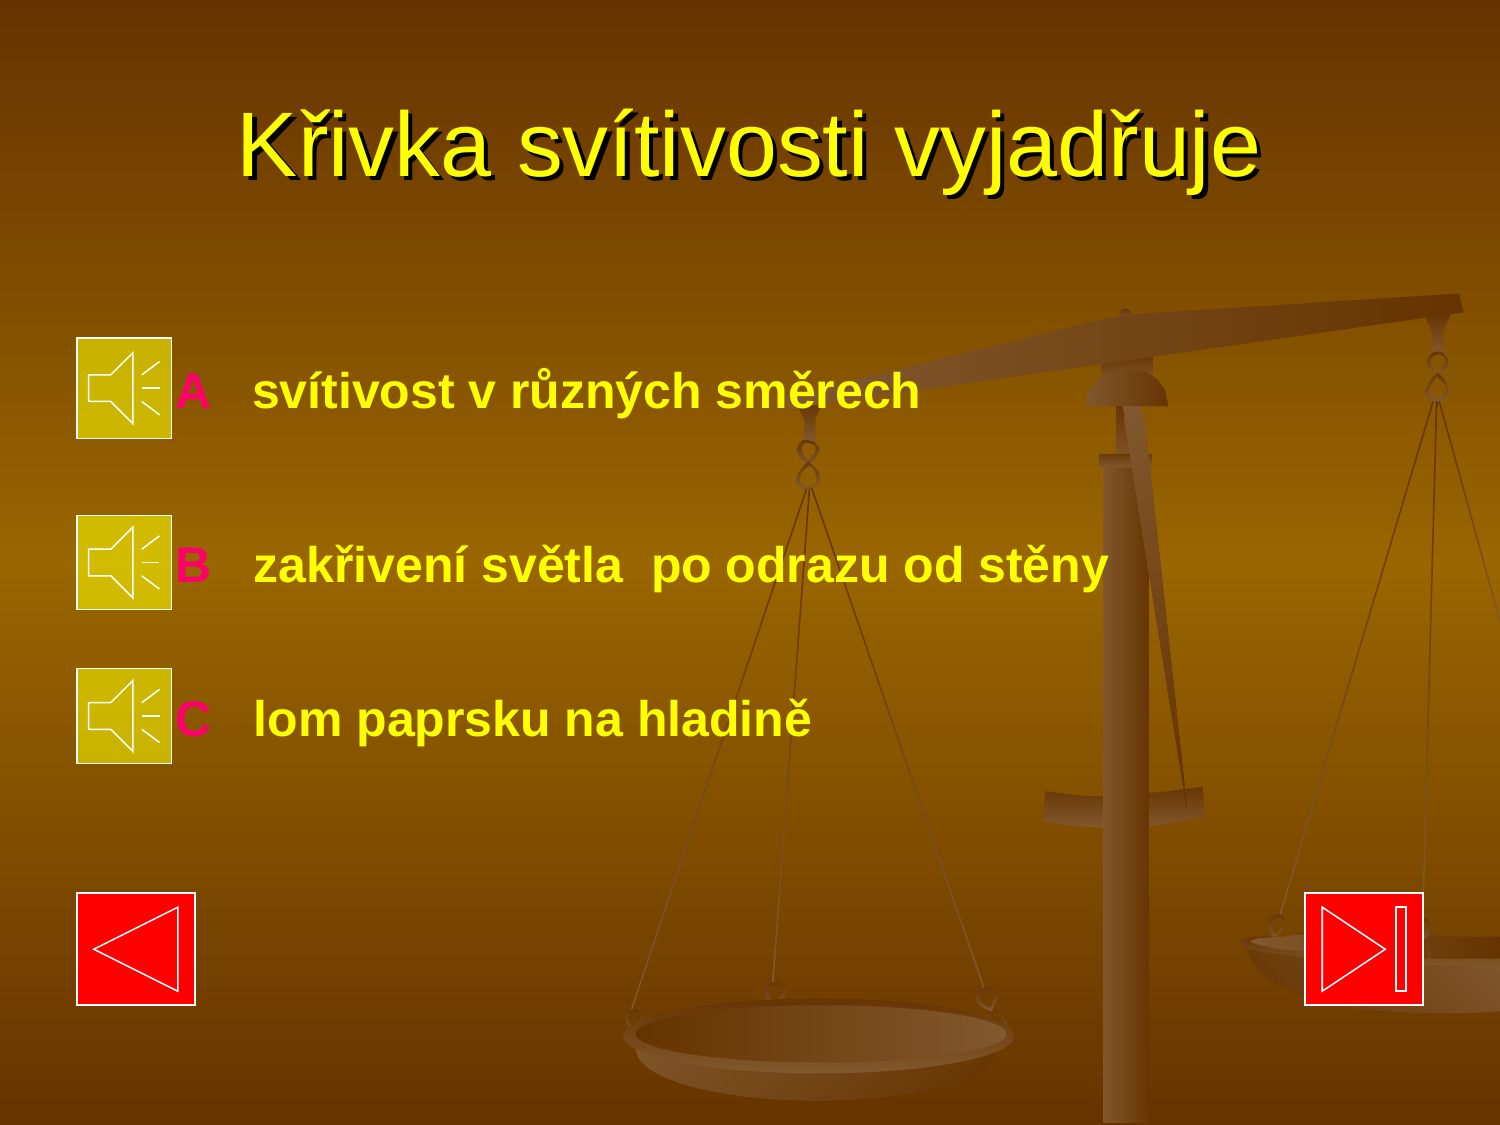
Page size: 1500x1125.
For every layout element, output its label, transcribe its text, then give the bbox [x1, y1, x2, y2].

text_box [1305, 893, 1424, 1006]
text_box [76, 893, 195, 1006]
text_box C lom paprsku na hladině [76, 668, 172, 764]
text_box B zakřivení světla po odrazu od stěny [76, 515, 172, 610]
text_box A svítivost v různých směrech [76, 338, 172, 439]
title Křivka svítivosti vyjadřuje [75, 45, 1426, 234]
